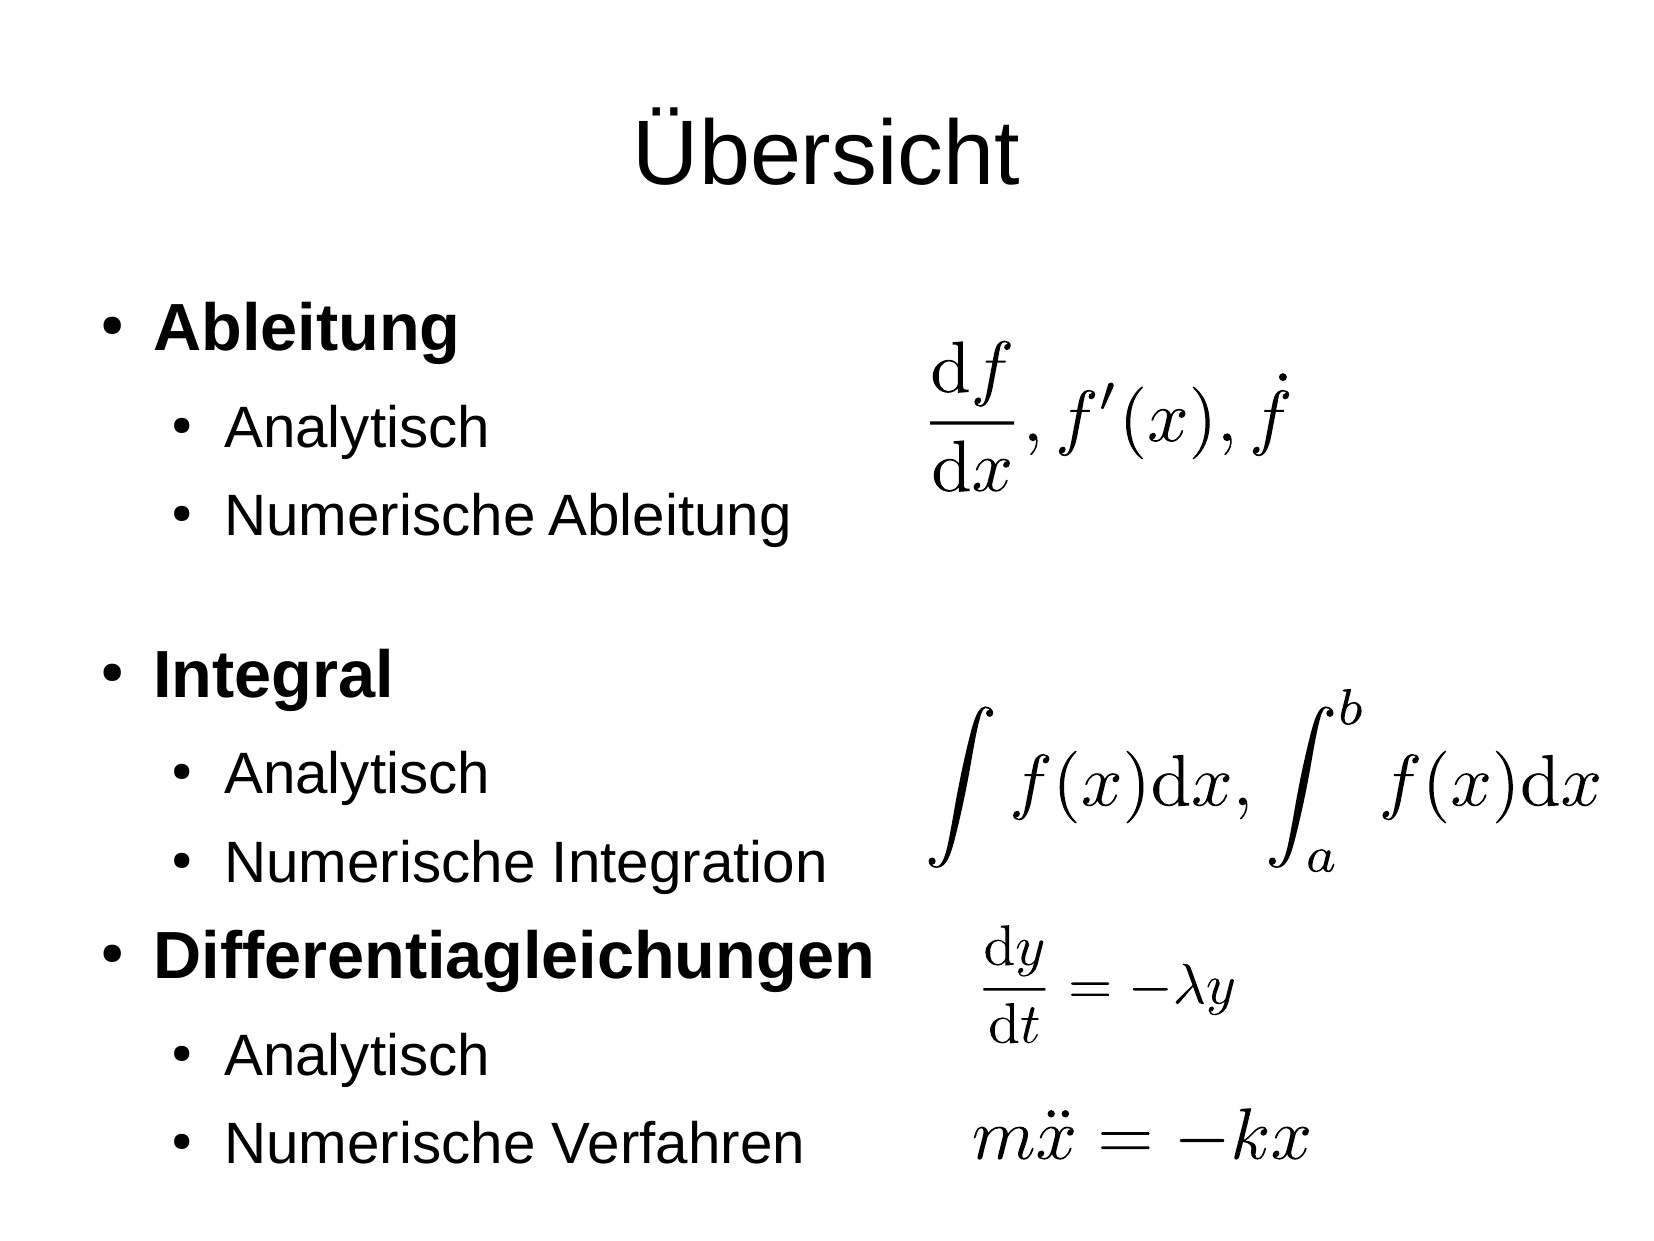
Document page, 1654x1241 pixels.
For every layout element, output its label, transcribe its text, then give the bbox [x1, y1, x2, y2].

list Ableitung Analytisch Numerische Ableitung Integral Analytisch Numerische Integration Differentiagleichungen Analytisch Numerische Verfahren [82, 290, 1571, 1176]
title Übersicht [82, 49, 1571, 257]
text_box [983, 925, 1237, 1044]
text_box [971, 1108, 1313, 1165]
text_box [930, 340, 1294, 492]
text_box [924, 689, 1603, 873]
